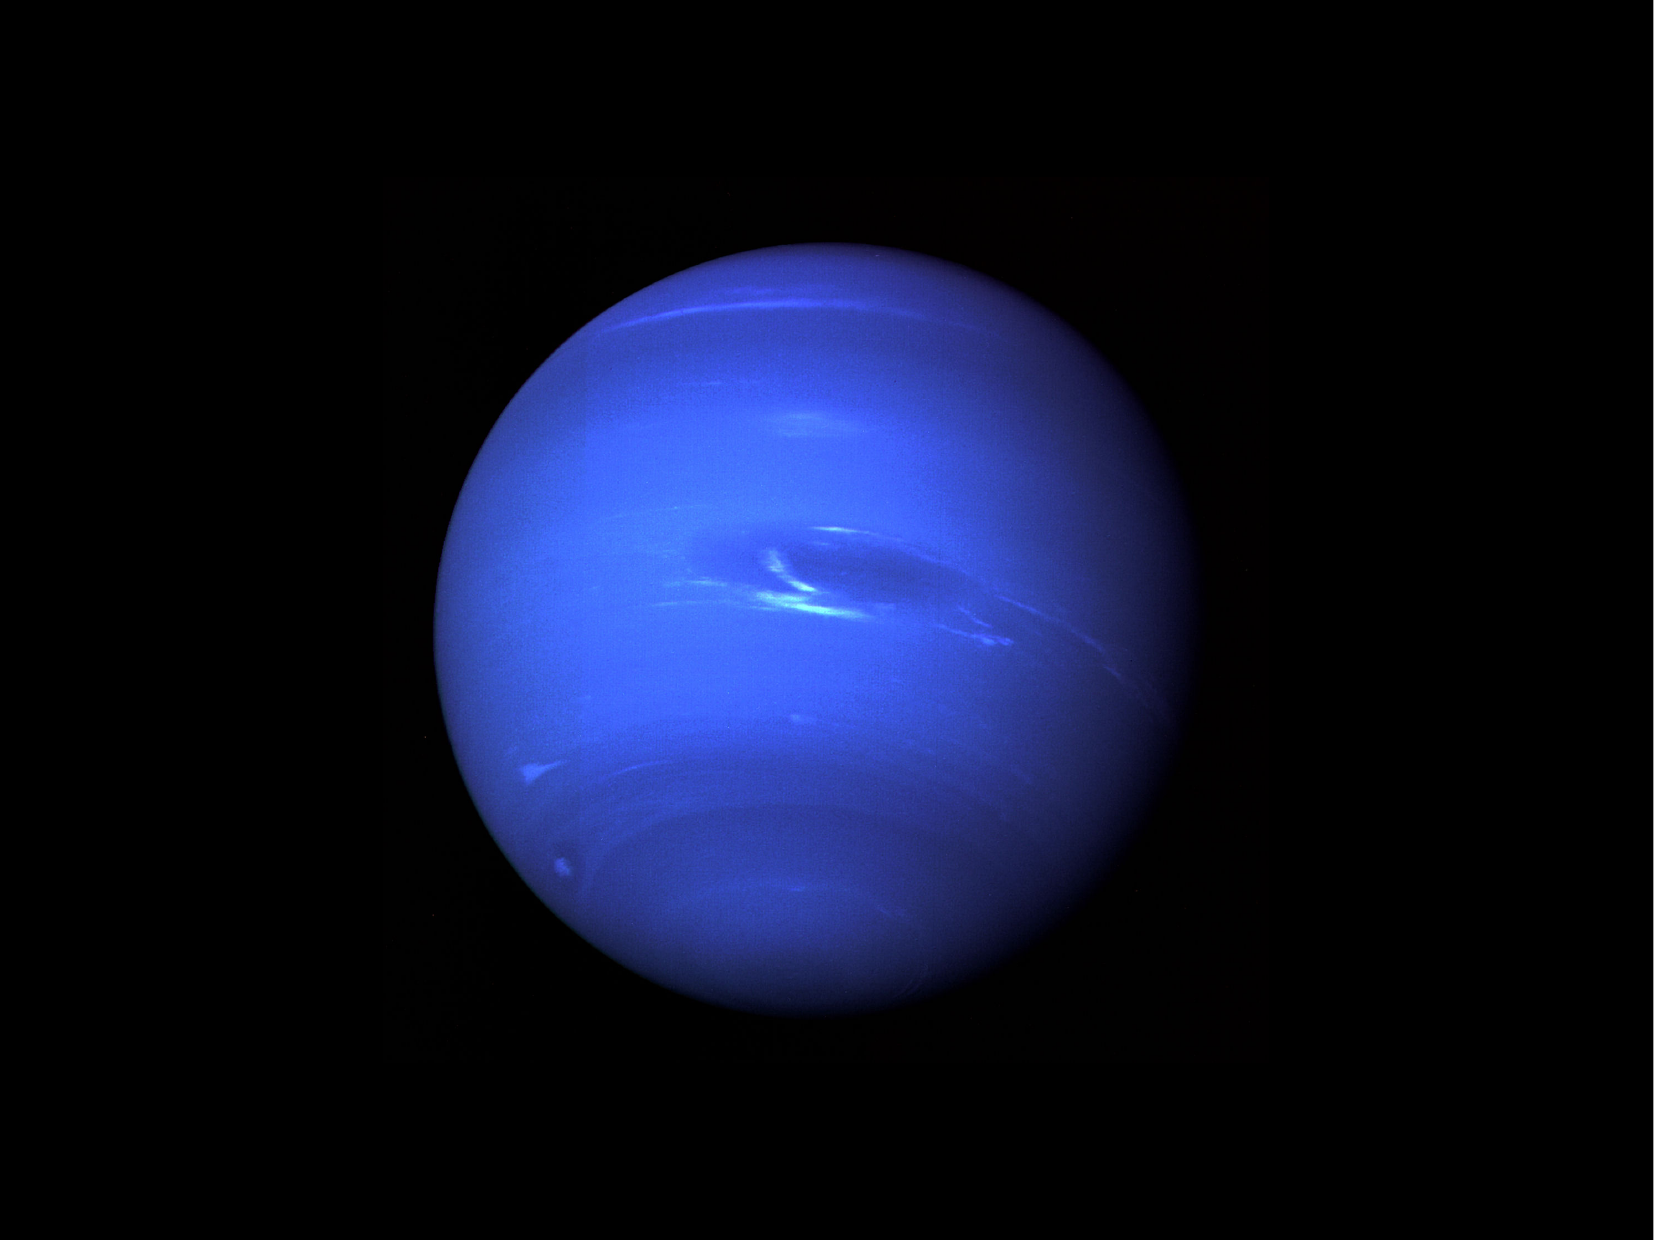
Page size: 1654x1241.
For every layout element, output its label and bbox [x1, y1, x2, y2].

picture [383, 177, 1269, 1063]
